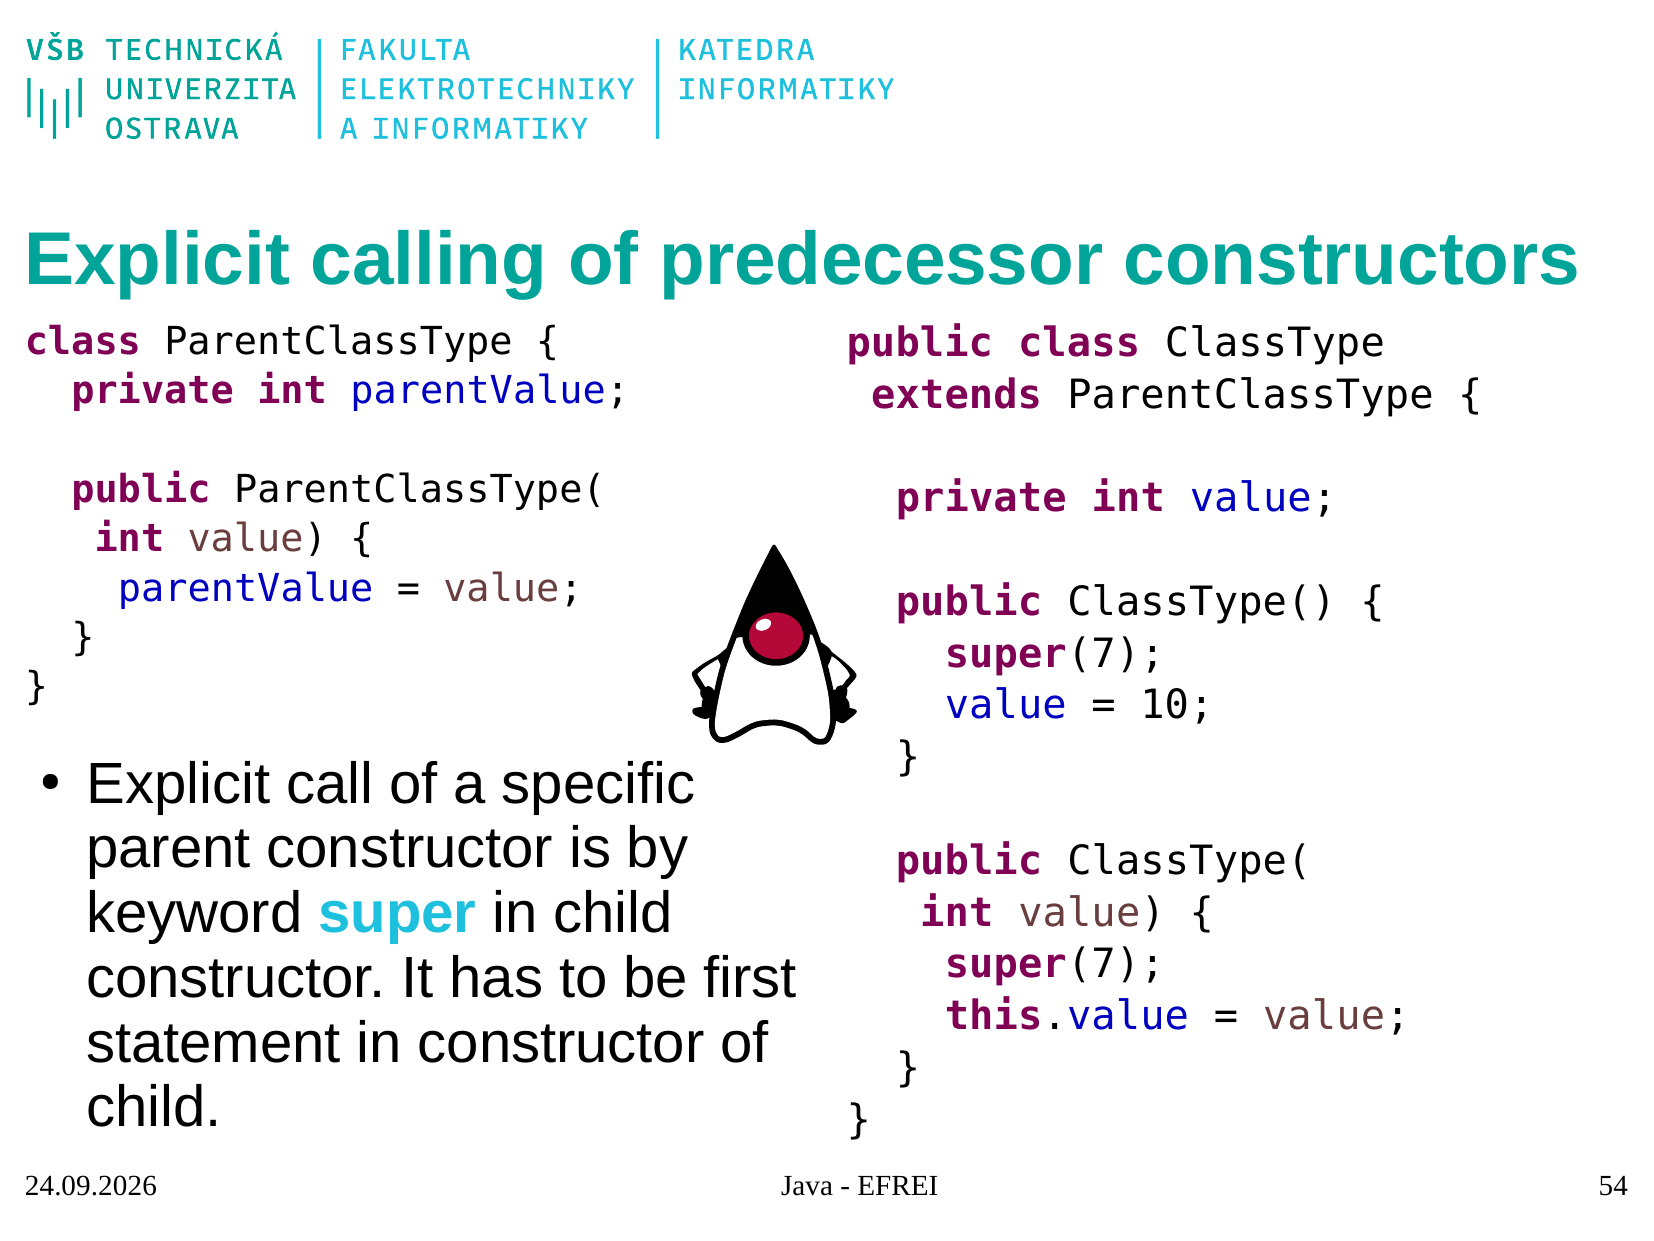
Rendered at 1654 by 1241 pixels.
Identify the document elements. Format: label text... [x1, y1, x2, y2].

title Explicit calling of predecessor constructors [24, 169, 1629, 300]
picture [26, 31, 894, 139]
picture [650, 477, 846, 803]
list public class ClassType extends ParentClassType { private int value; public ClassType() { super(7); value = 10; } public ClassType( int value) { super(7); this.value = value; } } [846, 318, 1630, 1146]
list Explicit call of a specific parent constructor is by keyword super in child constructor. It has to be first statement in constructor of child. [24, 750, 808, 1145]
list class ParentClassType { private int parentValue; public ParentClassType( int value) { parentValue = value; } } [24, 318, 808, 714]
